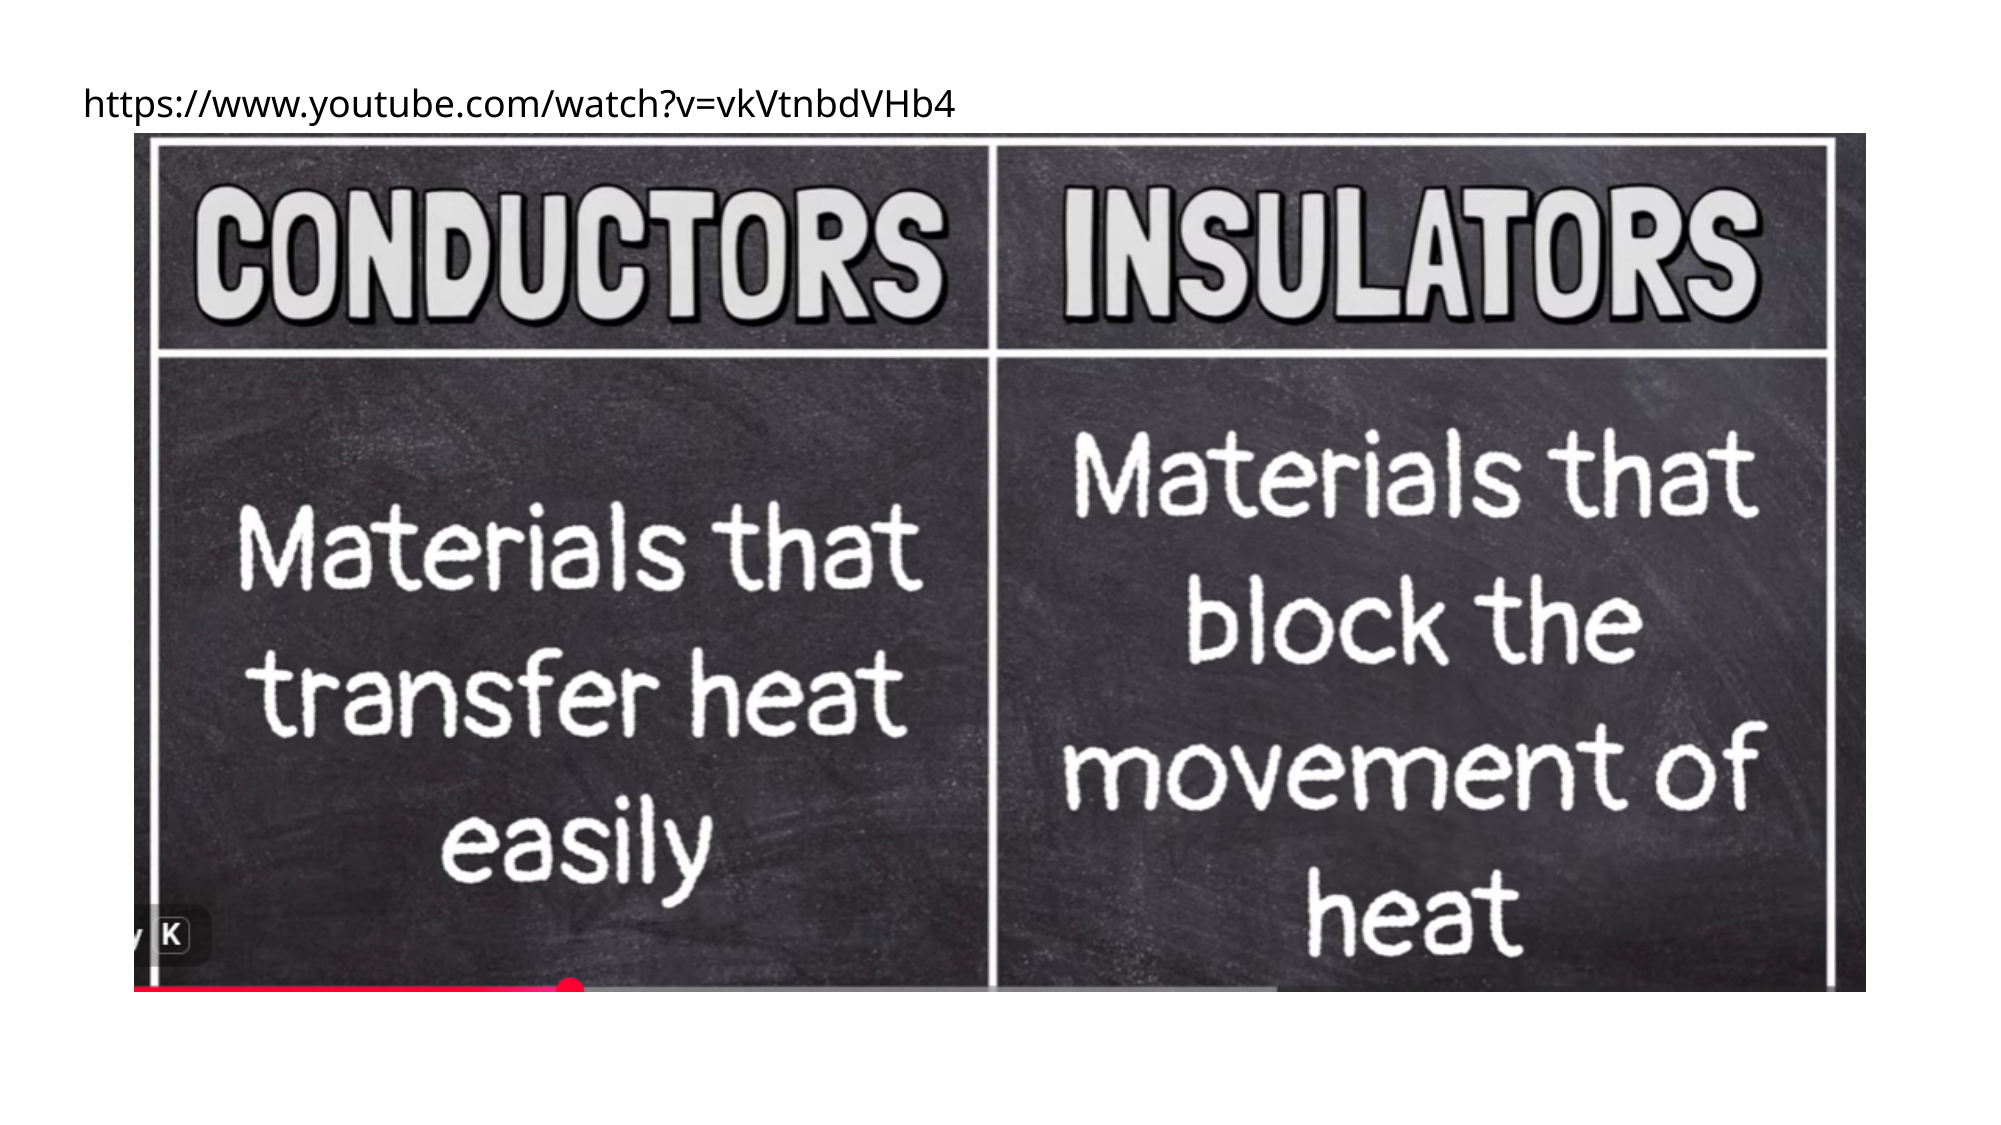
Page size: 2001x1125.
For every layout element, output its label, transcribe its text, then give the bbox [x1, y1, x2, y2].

text_box https://www.youtube.com/watch?v=vkVtnbdVHb4 [67, 72, 1068, 134]
picture [134, 133, 1866, 992]
